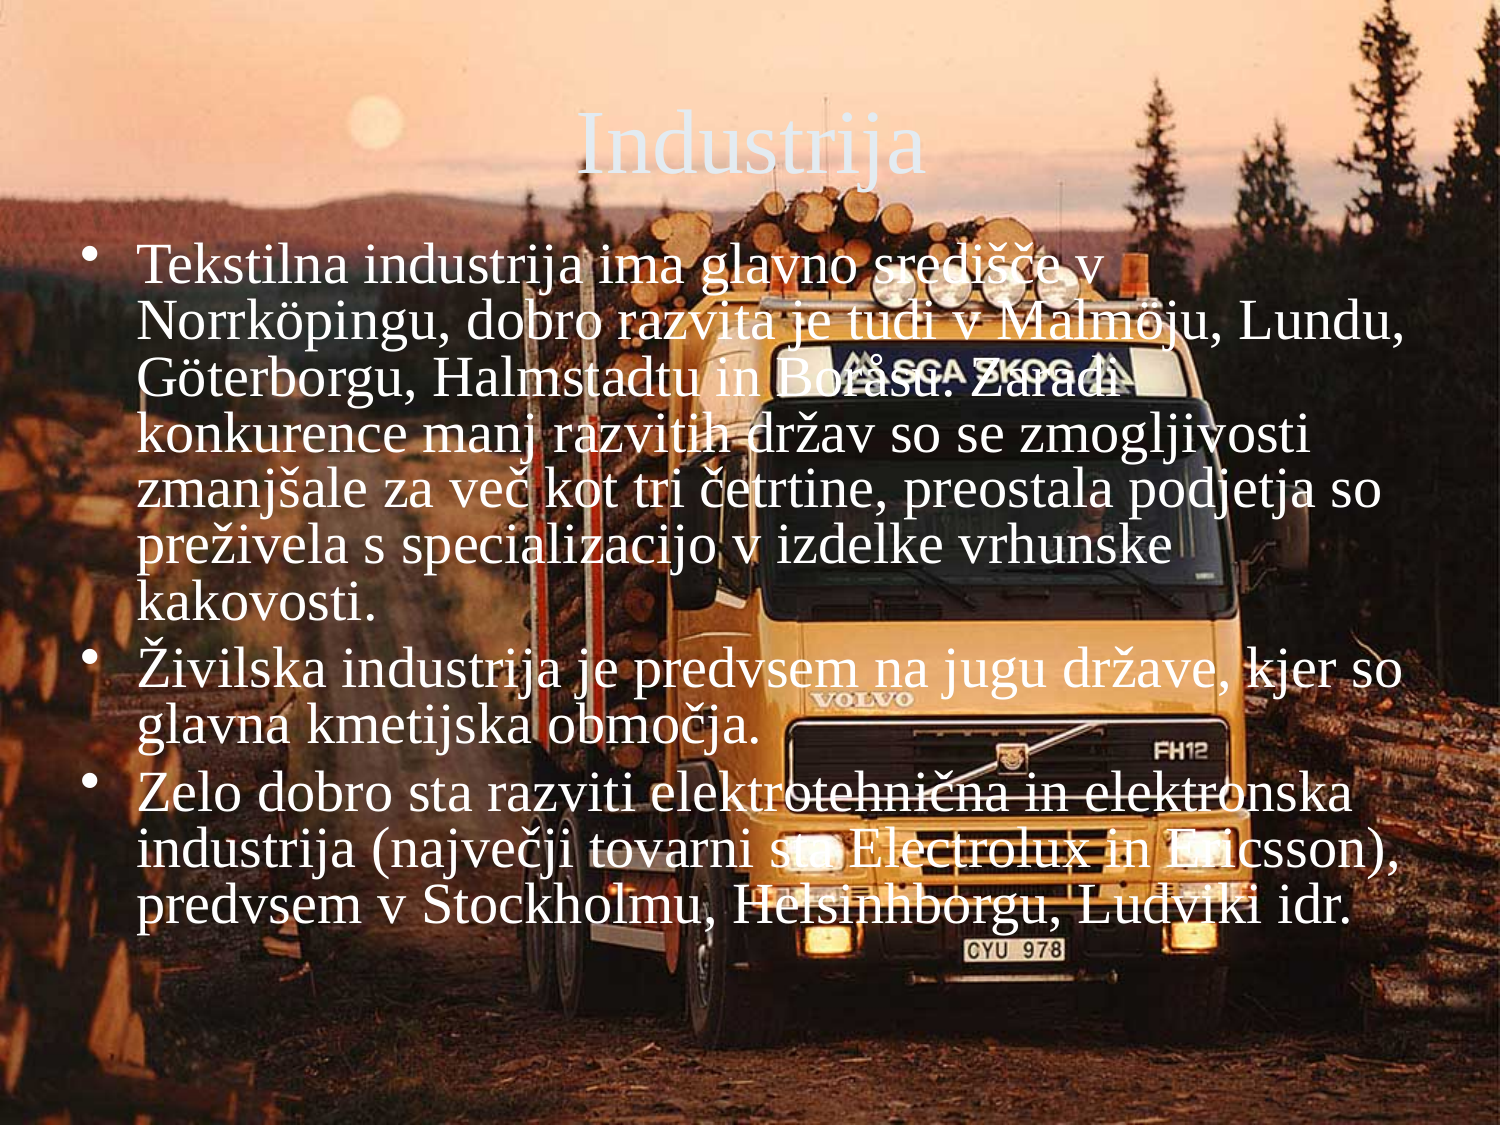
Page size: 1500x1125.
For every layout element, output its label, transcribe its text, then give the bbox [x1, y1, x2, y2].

picture [0, 0, 1500, 1125]
list Tekstilna industrija ima glavno središče v Norrköpingu, dobro razvita je tudi v Malmöju, Lundu, Göterborgu, Halmstadtu in Boråsu. Zaradi konkurence manj razvitih držav so se zmogljivosti zmanjšale za več kot tri četrtine, preostala podjetja so preživela s specializacijo v izdelke vrhunske kakovosti. Živilska industrija je predvsem na jugu države, kjer so glavna kmetijska območja. Zelo dobro sta razviti elektrotehnična in elektronska industrija (največji tovarni sta Electrolux in Ericsson), predvsem v Stockholmu, Helsinhborgu, Ludviki idr. [64, 231, 1424, 1059]
title Industrija [76, 42, 1427, 231]
